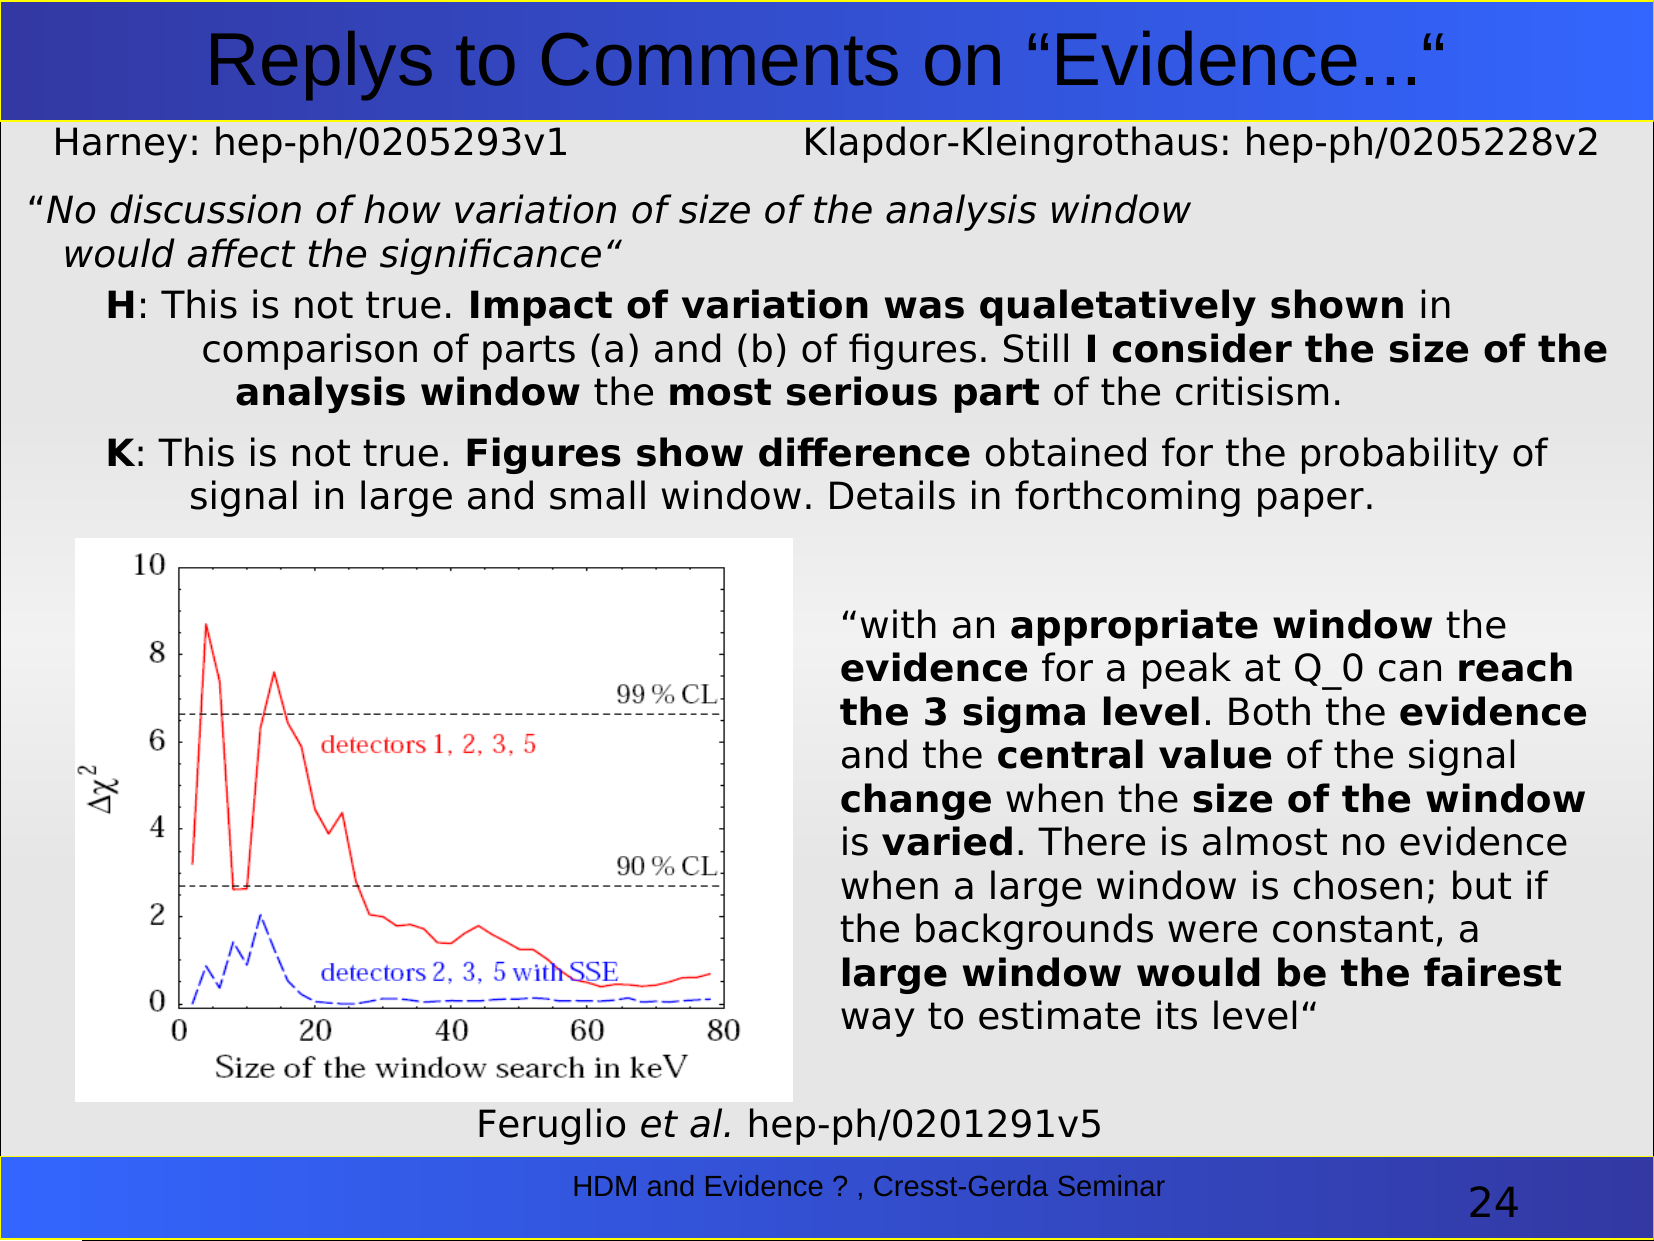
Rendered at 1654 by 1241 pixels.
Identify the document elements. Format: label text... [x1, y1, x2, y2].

text_box Harney: hep-ph/0205293v1 Klapdor-Kleingrothaus: hep-ph/0205228v2 [0, 112, 1654, 172]
text_box Feruglio et al. hep-ph/0201291v5 [461, 1095, 1174, 1154]
text_box “No discussion of how variation of size of the analysis window would affect the significance“ [0, 181, 1654, 284]
title Replys to Comments on “Evidence...“ [0, 0, 1654, 112]
text_box “with an appropriate window the evidence for a peak at Q_0 can reach the 3 sigma level. Both the evidence and the central value of the signal change when the size of the window is varied. There is almost no evidence when a large window is chosen; but if the backgrounds were constant, a large window would be the fairest way to estimate its level“ [825, 596, 1613, 1047]
text_box K: This is not true. Figures show difference obtained for the probability of signal in large and small window. Details in forthcoming paper. [90, 424, 1629, 526]
text_box H: This is not true. Impact of variation was qualetatively shown in comparison of parts (a) and (b) of figures. Still I consider the size of the analysis window the most serious part of the critisism. [90, 276, 1629, 422]
picture [75, 538, 793, 1102]
